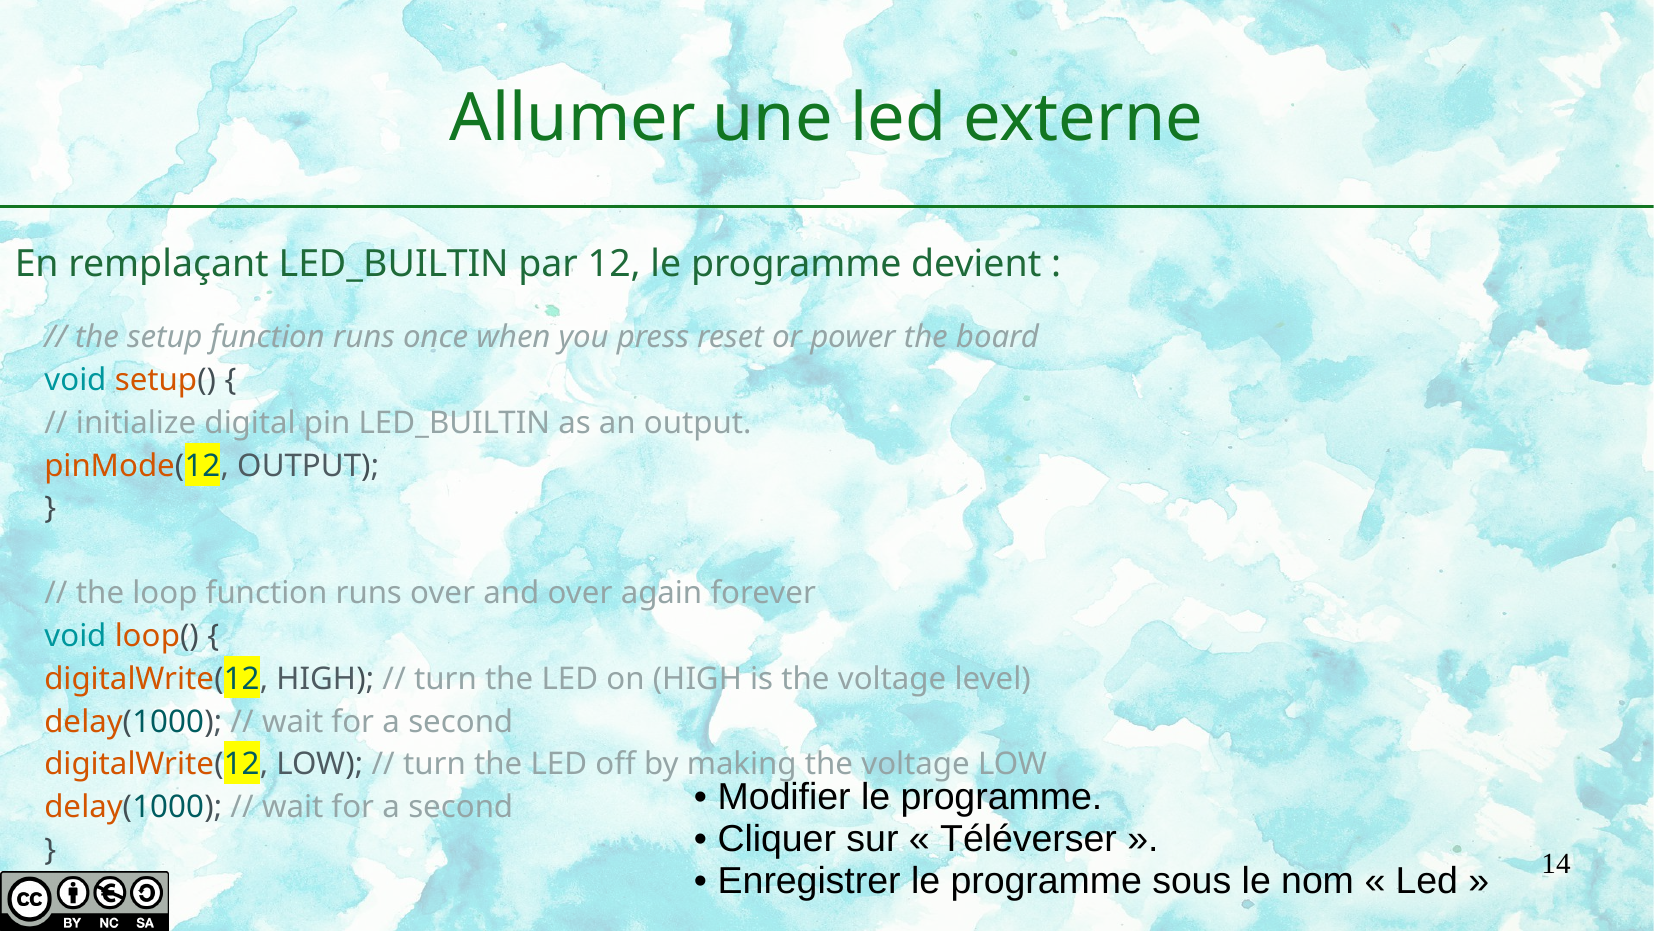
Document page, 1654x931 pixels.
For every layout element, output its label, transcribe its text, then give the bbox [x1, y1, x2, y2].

text_box En remplaçant LED_BUILTIN par 12, le programme devient : [0, 229, 1211, 296]
text_box • Modifier le programme. • Cliquer sur « Téléverser ». • Enregistrer le programme sous le nom « Led » [679, 767, 1524, 916]
picture [0, 871, 169, 931]
title Allumer une led externe [82, 37, 1571, 193]
text_box // the setup function runs once when you press reset or power the board void setup() { // initialize digital pin LED_BUILTIN as an output. pinMode(12, OUTPUT); } // the loop function runs over and over again forever void loop() { digitalWrite(12, HIGH); // turn the LED on (HIGH is the voltage level) delay(1000); // wait for a second digitalWrite(12, LOW); // turn the LED off by making the voltage LOW delay(1000); // wait for a second } [29, 307, 1211, 836]
